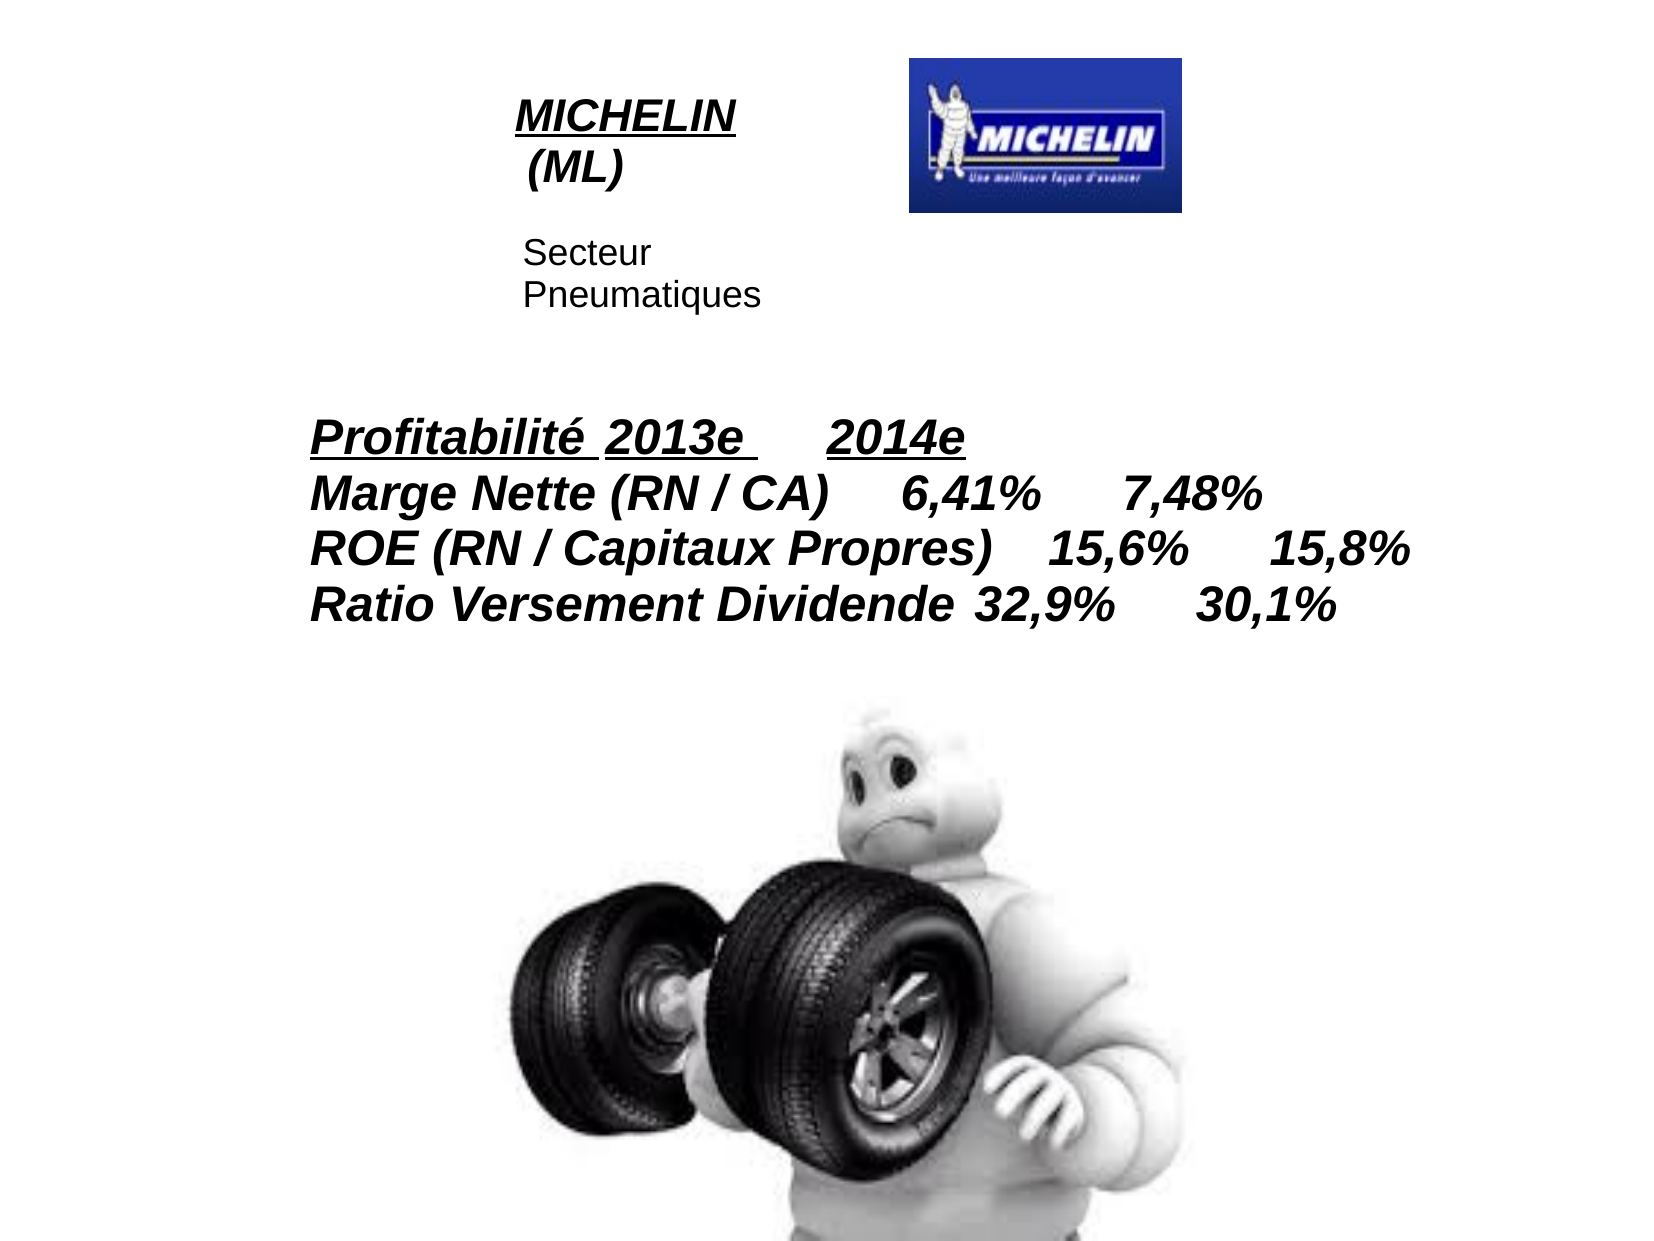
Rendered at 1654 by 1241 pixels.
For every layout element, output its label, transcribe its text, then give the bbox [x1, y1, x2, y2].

text_box MICHELIN (ML) [500, 82, 792, 201]
picture [909, 58, 1182, 213]
picture [377, 696, 1312, 1241]
text_box Secteur Pneumatiques [507, 224, 777, 324]
text_box Profitabilité 2013e 2014e Marge Nette (RN / CA) 6,41% 7,48% ROE (RN / Capitaux Propres) 15,6% 15,8% Ratio Versement Dividende 32,9% 30,1% [295, 401, 1571, 711]
